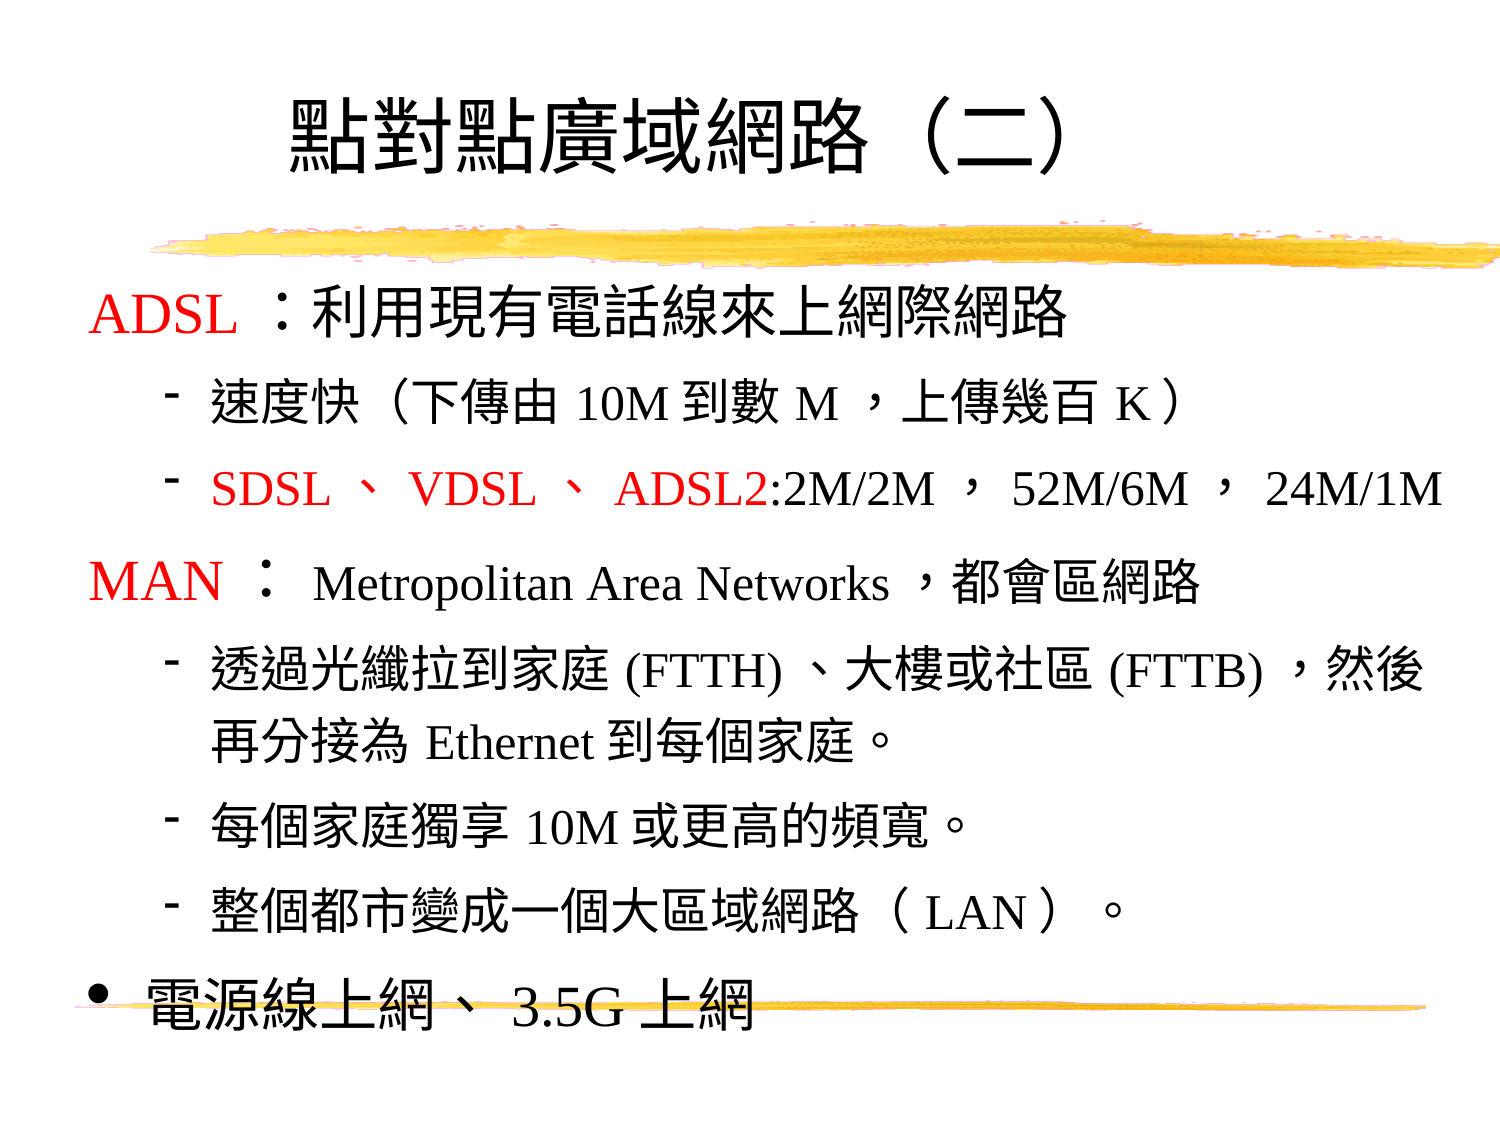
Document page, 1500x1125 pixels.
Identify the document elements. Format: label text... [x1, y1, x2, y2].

picture [591, 999, 663, 1013]
picture [244, 999, 299, 1013]
picture [406, 999, 416, 1013]
title 點對點廣域網路（二） [66, 44, 1342, 218]
picture [150, 215, 1500, 279]
picture [349, 999, 402, 1013]
picture [175, 1008, 189, 1012]
picture [734, 999, 748, 1013]
picture [225, 999, 240, 1013]
picture [432, 999, 532, 1013]
picture [158, 1008, 171, 1012]
picture [303, 999, 344, 1013]
picture [726, 999, 736, 1013]
picture [75, 999, 222, 1013]
picture [530, 999, 576, 1013]
list ADSL：利用現有電話線來上網際網路 速度快（下傳由10M到數M，上傳幾百K） SDSL、VDSL、ADSL2:2M/2M，52M/6M，24M/1M MAN：Metropolitan Area Networks，都會區網路 透過光纖拉到家庭(FTTH)、大樓或社區(FTTB)，然後再分接為Ethernet到每個家庭。 每個家庭獨享10M或更高的頻寬。 整個都市變成一個大區域網路（LAN）。 電源線上網、3.5G上網 [88, 265, 1447, 927]
picture [561, 999, 586, 1013]
picture [668, 999, 722, 1013]
picture [752, 999, 1426, 1013]
picture [271, 999, 279, 1007]
picture [386, 999, 396, 1007]
picture [414, 999, 428, 1013]
picture [706, 999, 716, 1007]
picture [233, 1002, 251, 1007]
